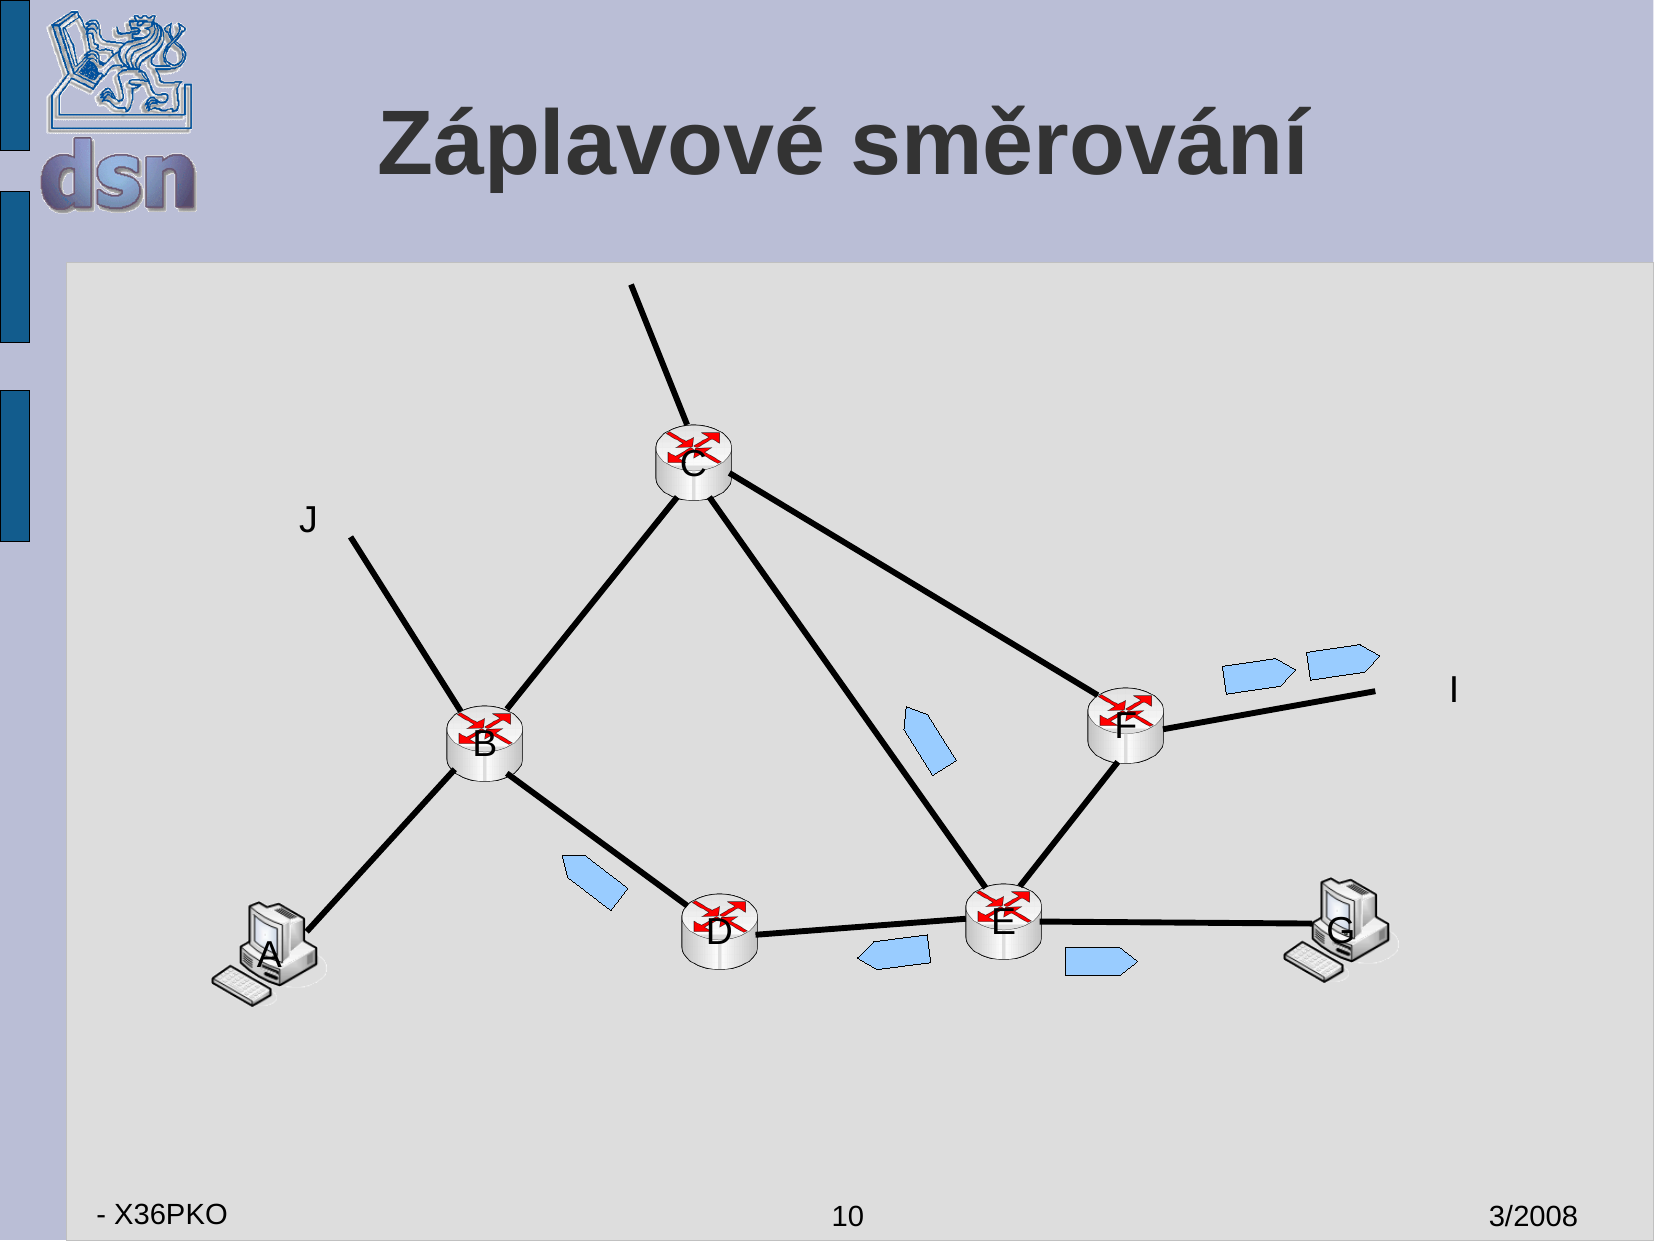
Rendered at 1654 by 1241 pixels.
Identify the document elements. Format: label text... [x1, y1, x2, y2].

picture [965, 883, 1042, 960]
picture [10, 10, 223, 230]
text_box [1065, 947, 1138, 976]
text_box [857, 934, 931, 970]
picture [211, 901, 327, 1007]
picture [1283, 877, 1399, 984]
picture [446, 705, 523, 782]
picture [681, 893, 758, 970]
text_box [562, 855, 628, 911]
text_box J [284, 490, 333, 548]
text_box [903, 706, 957, 776]
picture [655, 424, 732, 501]
title Záplavové směrování [210, 39, 1478, 247]
text_box I [1434, 661, 1475, 718]
text_box [1306, 644, 1380, 681]
picture [1087, 687, 1164, 764]
text_box [1222, 658, 1296, 695]
